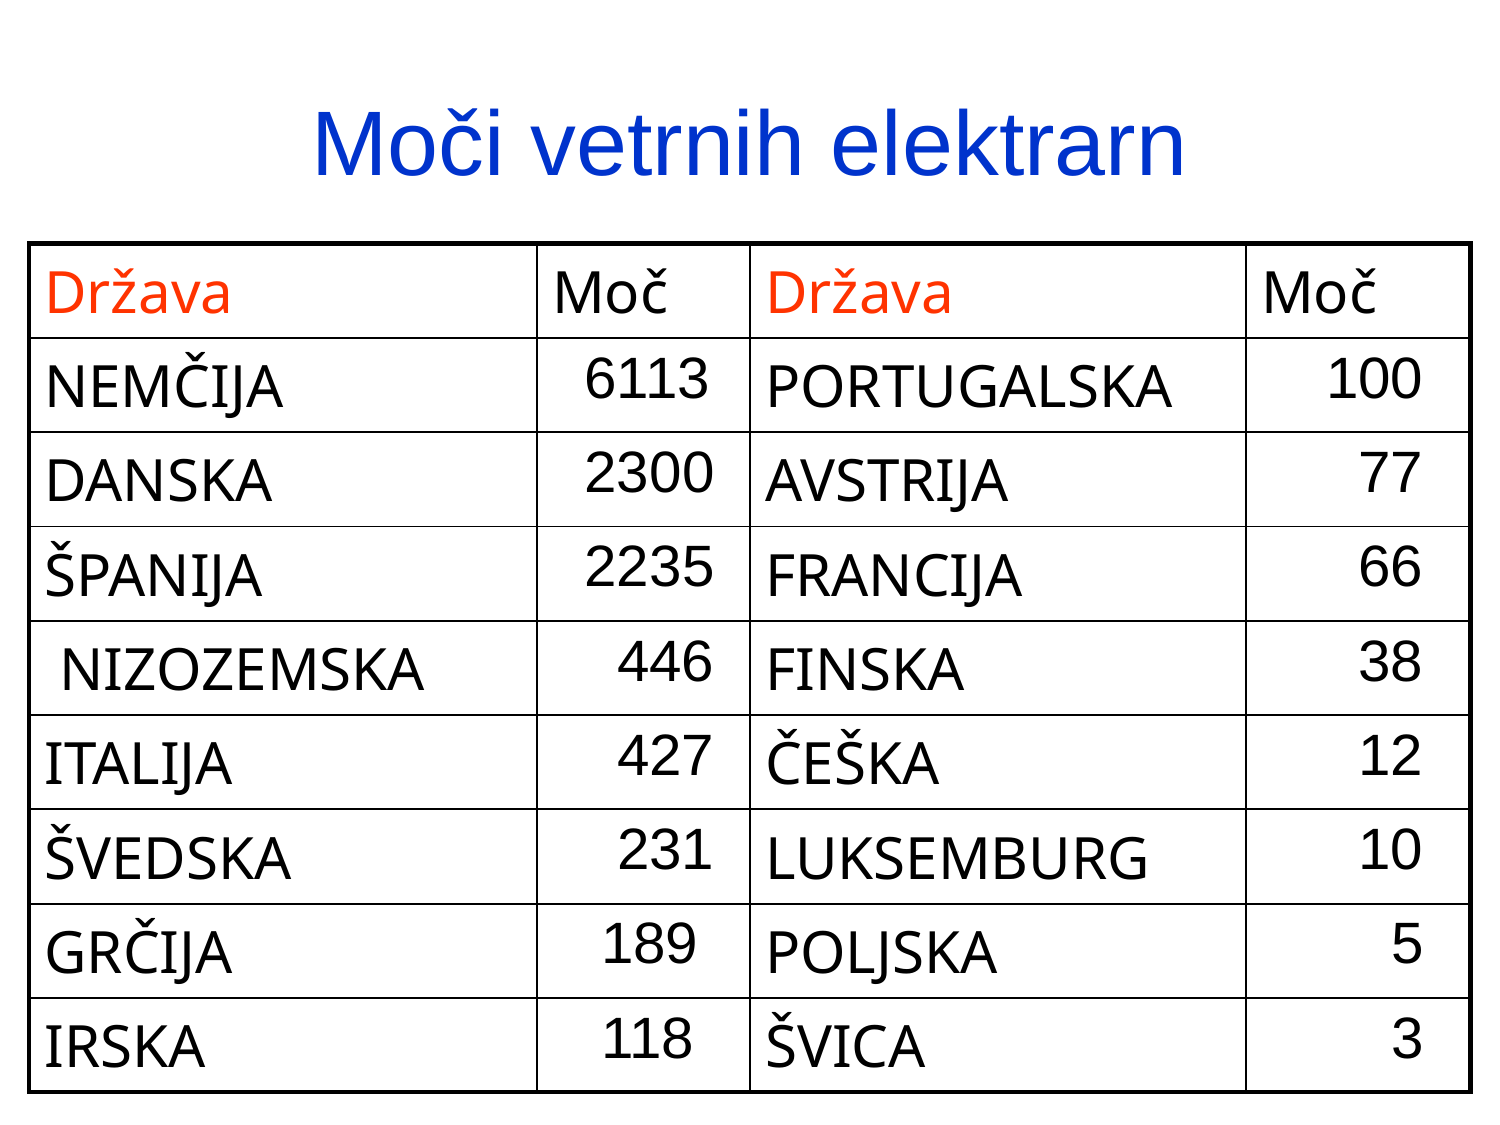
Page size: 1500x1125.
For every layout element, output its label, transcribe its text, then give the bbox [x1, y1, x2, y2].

table_cell POLJSKA [751, 905, 1245, 997]
table_header Moč [538, 246, 749, 337]
table_cell 2300 [538, 433, 749, 526]
table_cell 189 [538, 905, 749, 997]
table_cell DANSKA [31, 433, 536, 526]
table_cell 5 [1247, 905, 1468, 997]
table_cell 12 [1247, 716, 1468, 808]
table_cell 66 [1247, 527, 1468, 620]
table_cell ŠVICA [751, 999, 1245, 1090]
table_cell GRČIJA [31, 905, 536, 997]
table_cell 446 [538, 622, 749, 714]
table_cell LUKSEMBURG [751, 810, 1245, 903]
table_cell ITALIJA [31, 716, 536, 808]
table_cell 3 [1247, 999, 1468, 1090]
table_cell AVSTRIJA [751, 433, 1245, 526]
table_cell 77 [1247, 433, 1468, 526]
table_cell FINSKA [751, 622, 1245, 714]
table_cell ŠVEDSKA [31, 810, 536, 903]
table_cell 118 [538, 999, 749, 1090]
table_cell 231 [538, 810, 749, 903]
table_header Moč [1247, 246, 1468, 337]
table_header Država [31, 246, 536, 337]
table_cell ČEŠKA [751, 716, 1245, 808]
table_cell NEMČIJA [31, 339, 536, 431]
table_cell 6113 [538, 339, 749, 431]
title Moči vetrnih elektrarn [75, 45, 1425, 233]
table_cell NIZOZEMSKA [31, 622, 536, 714]
table_cell 10 [1247, 810, 1468, 903]
table_cell IRSKA [31, 999, 536, 1090]
table_cell PORTUGALSKA [751, 339, 1245, 431]
table_cell 38 [1247, 622, 1468, 714]
table_cell 427 [538, 716, 749, 808]
table_cell ŠPANIJA [31, 527, 536, 620]
table_cell 100 [1247, 339, 1468, 431]
table_cell FRANCIJA [751, 527, 1245, 620]
table_cell 2235 [538, 527, 749, 620]
table_header Država [751, 246, 1245, 337]
